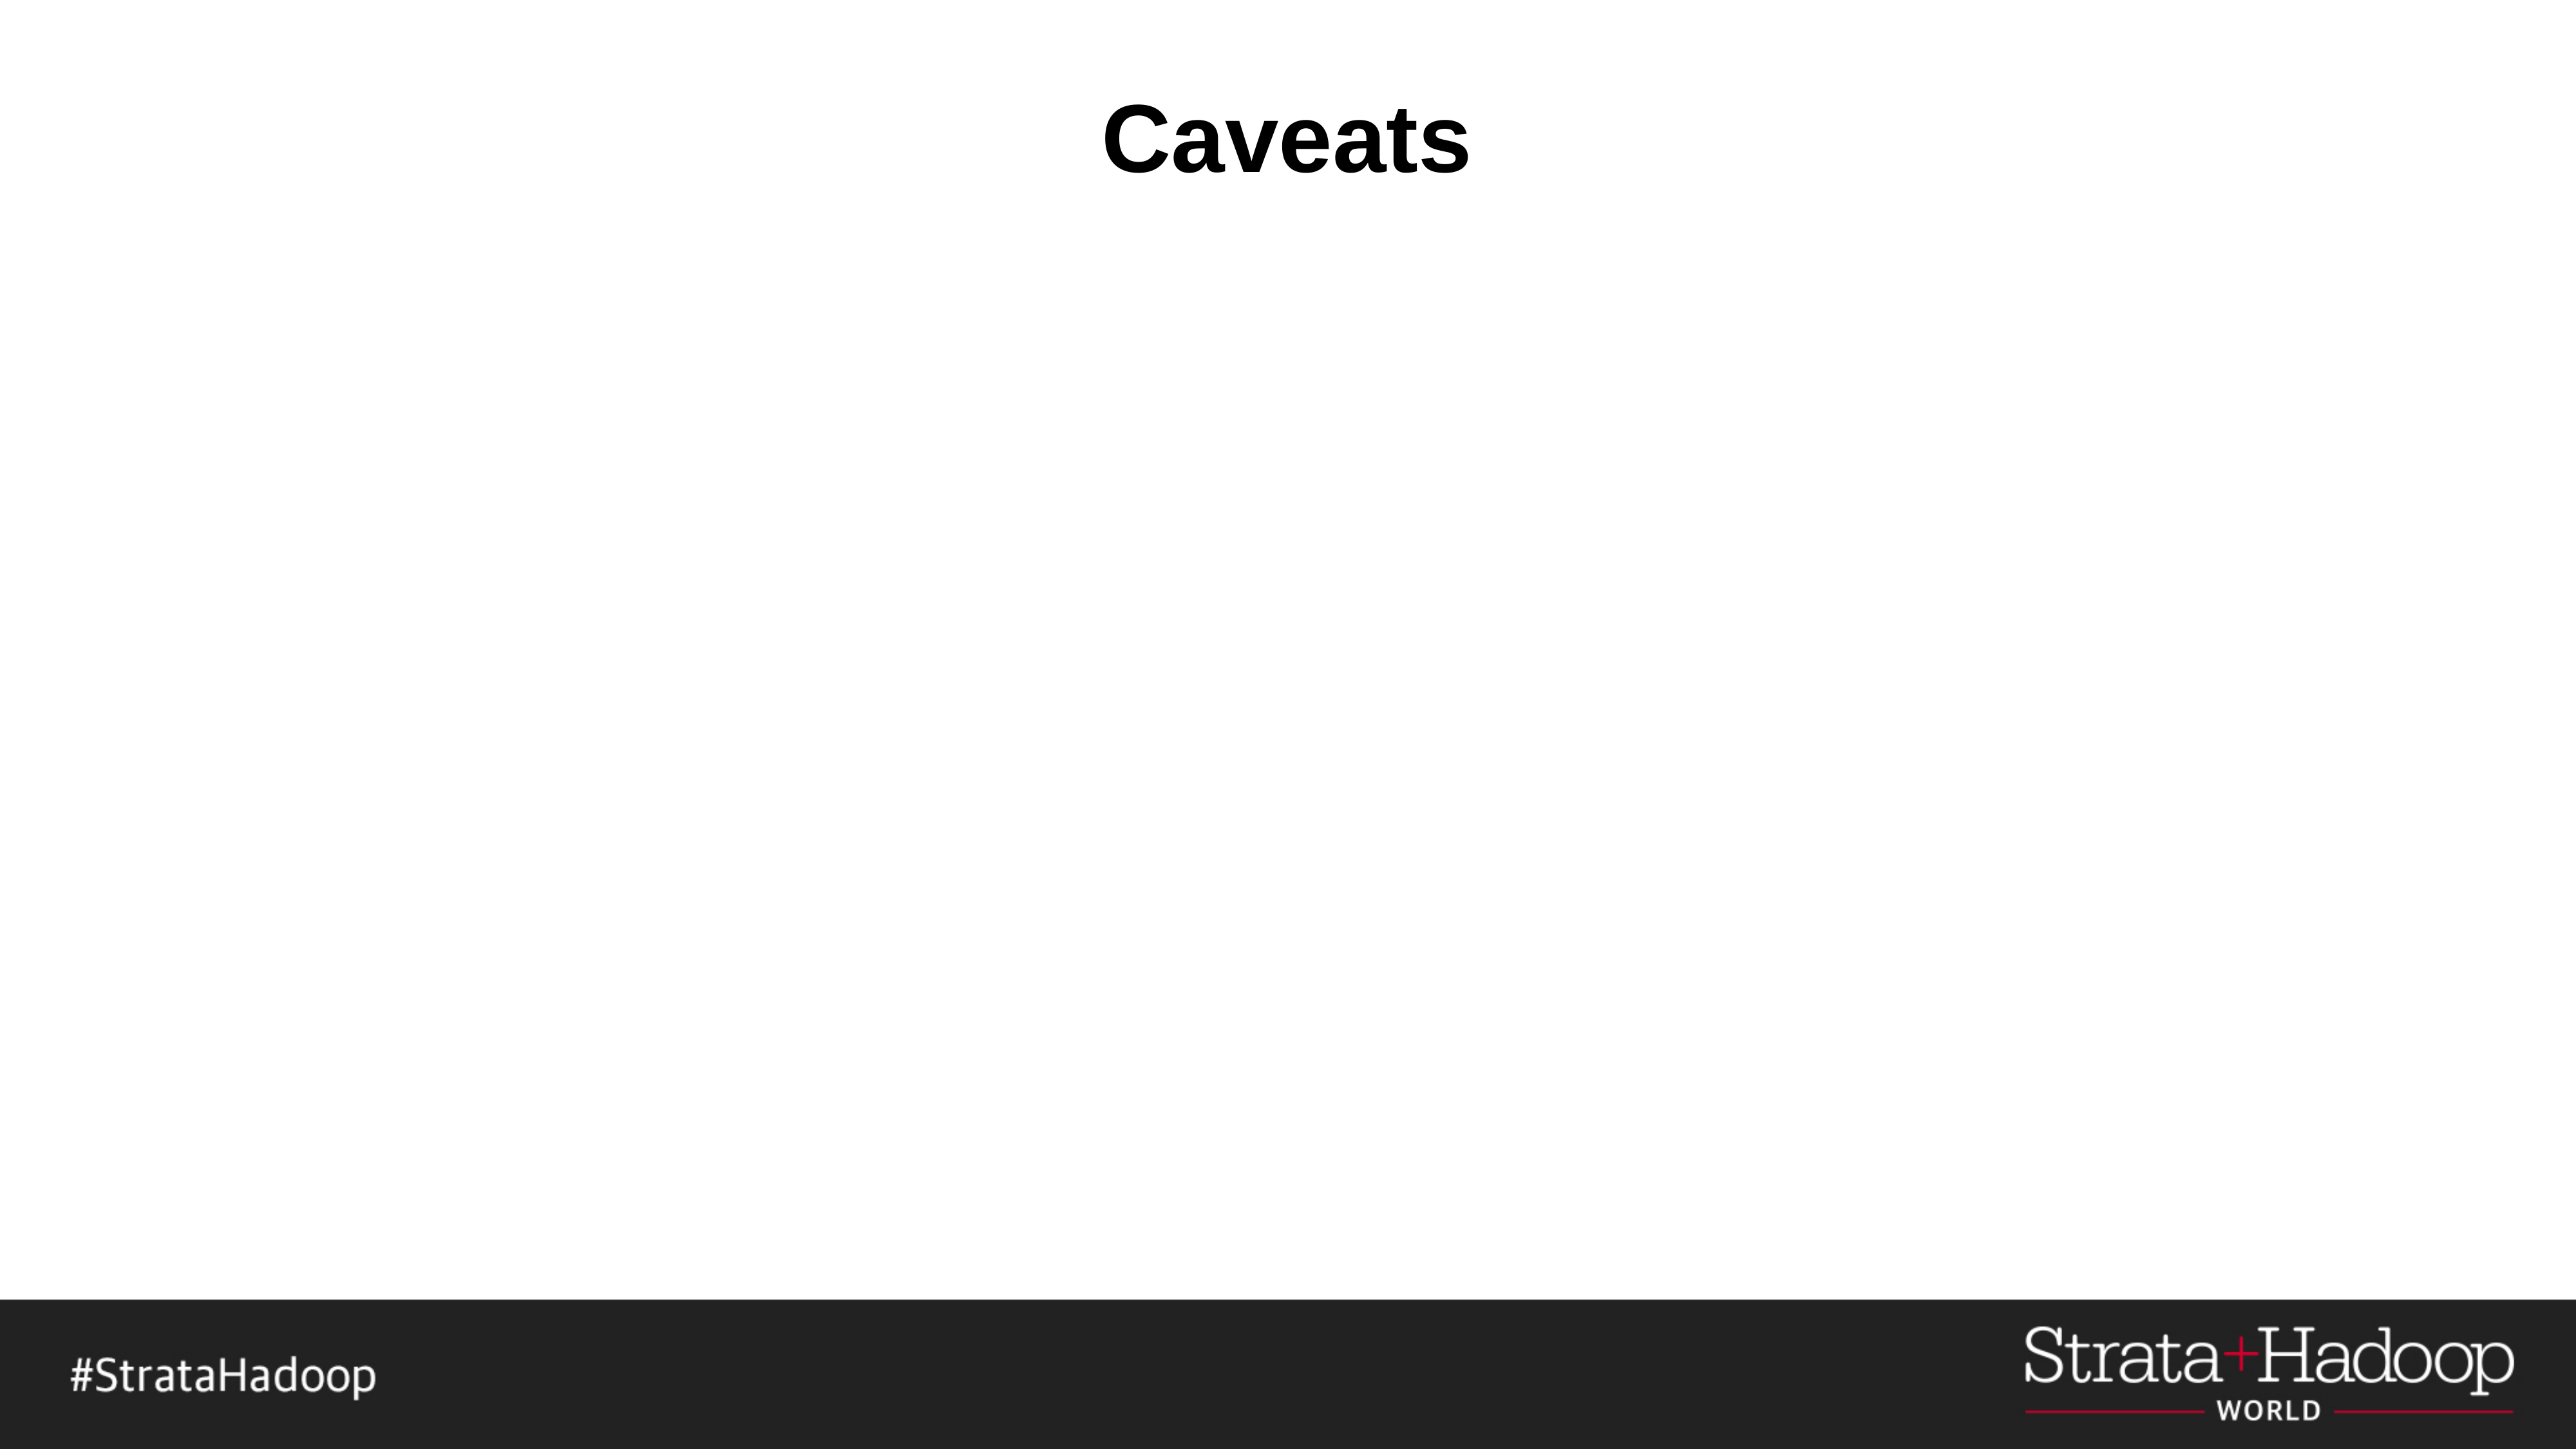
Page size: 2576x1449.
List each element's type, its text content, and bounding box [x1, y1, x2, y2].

picture [0, 0, 2576, 1449]
title Caveats [65, 25, 2510, 243]
